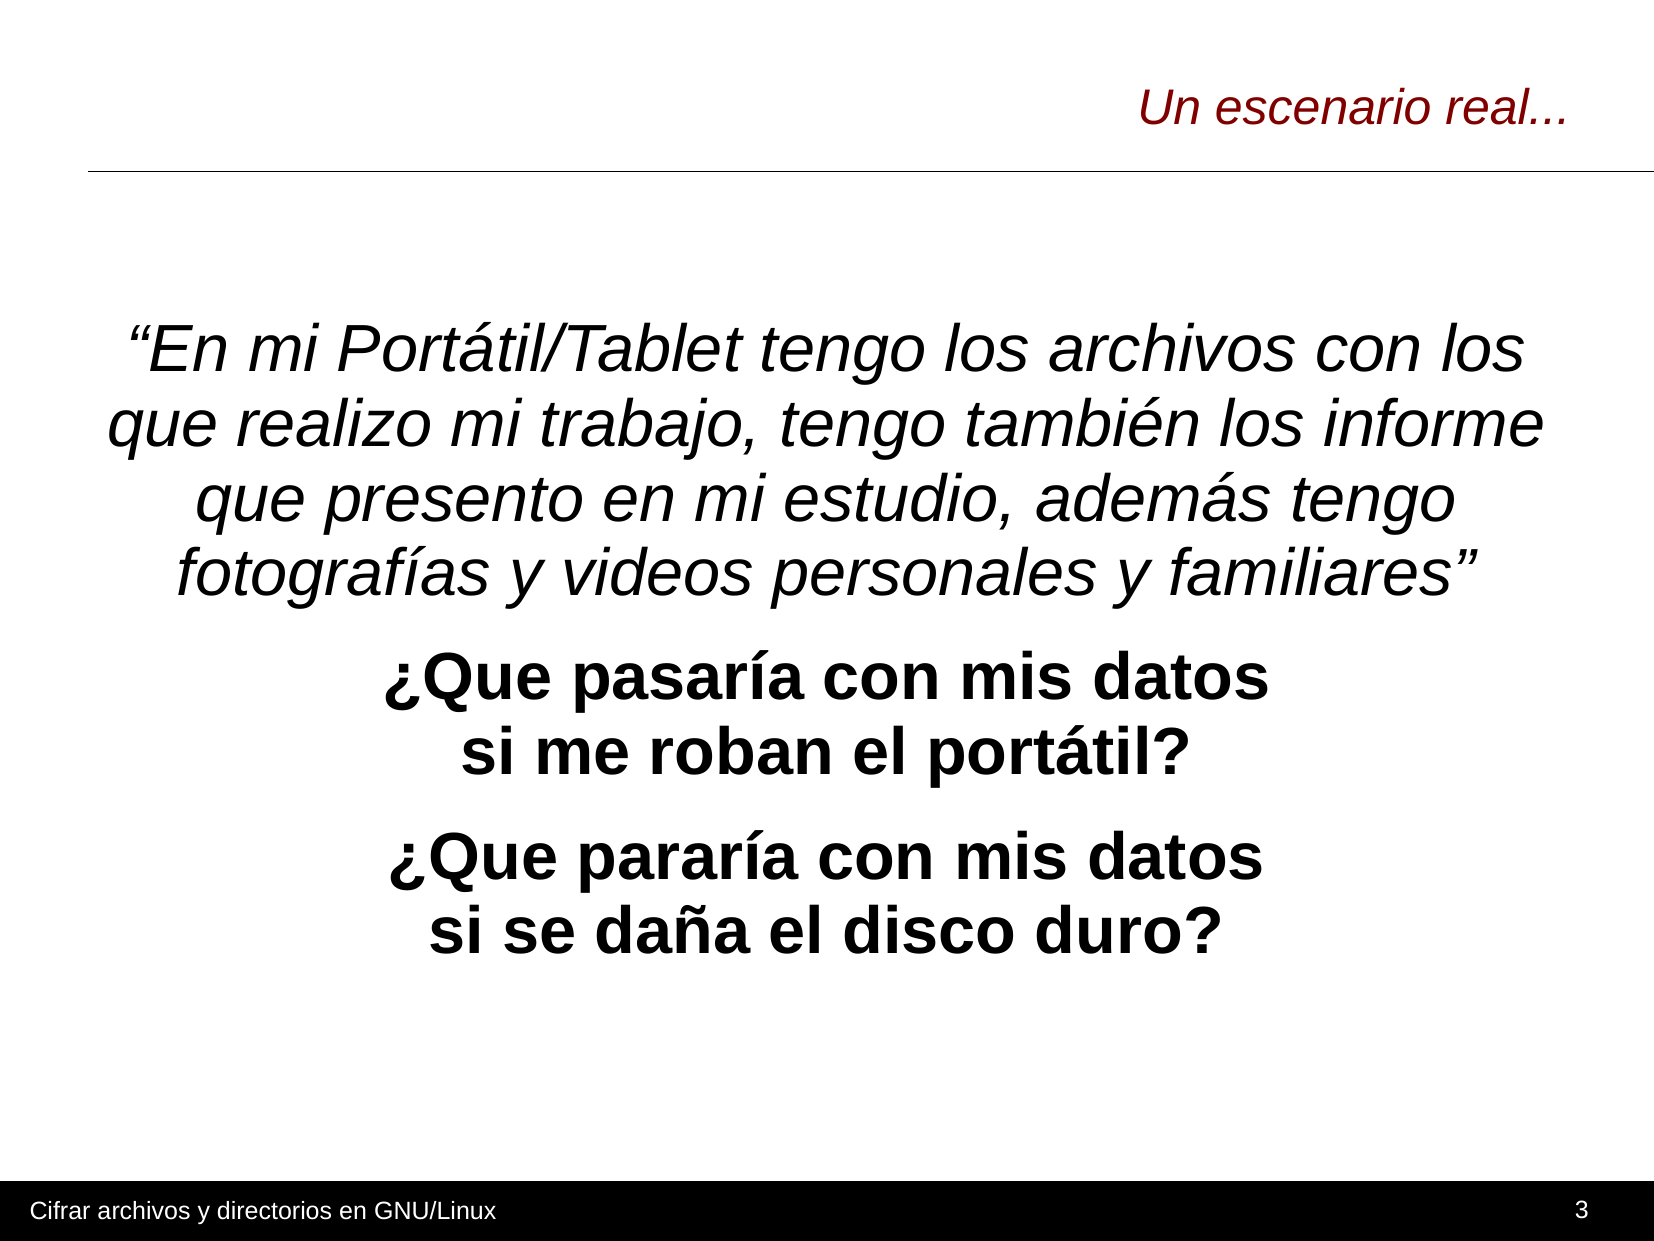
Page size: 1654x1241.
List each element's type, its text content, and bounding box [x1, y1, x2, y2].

title Un escenario real... [82, 67, 1571, 148]
list “En mi Portátil/Tablet tengo los archivos con los que realizo mi trabajo, tengo también los informe que presento en mi estudio, además tengo fotografías y videos personales y familiares” ¿Que pasaría con mis datos si me roban el portátil? ¿Que pararía con mis datos si se daña el disco duro? [82, 236, 1571, 1055]
